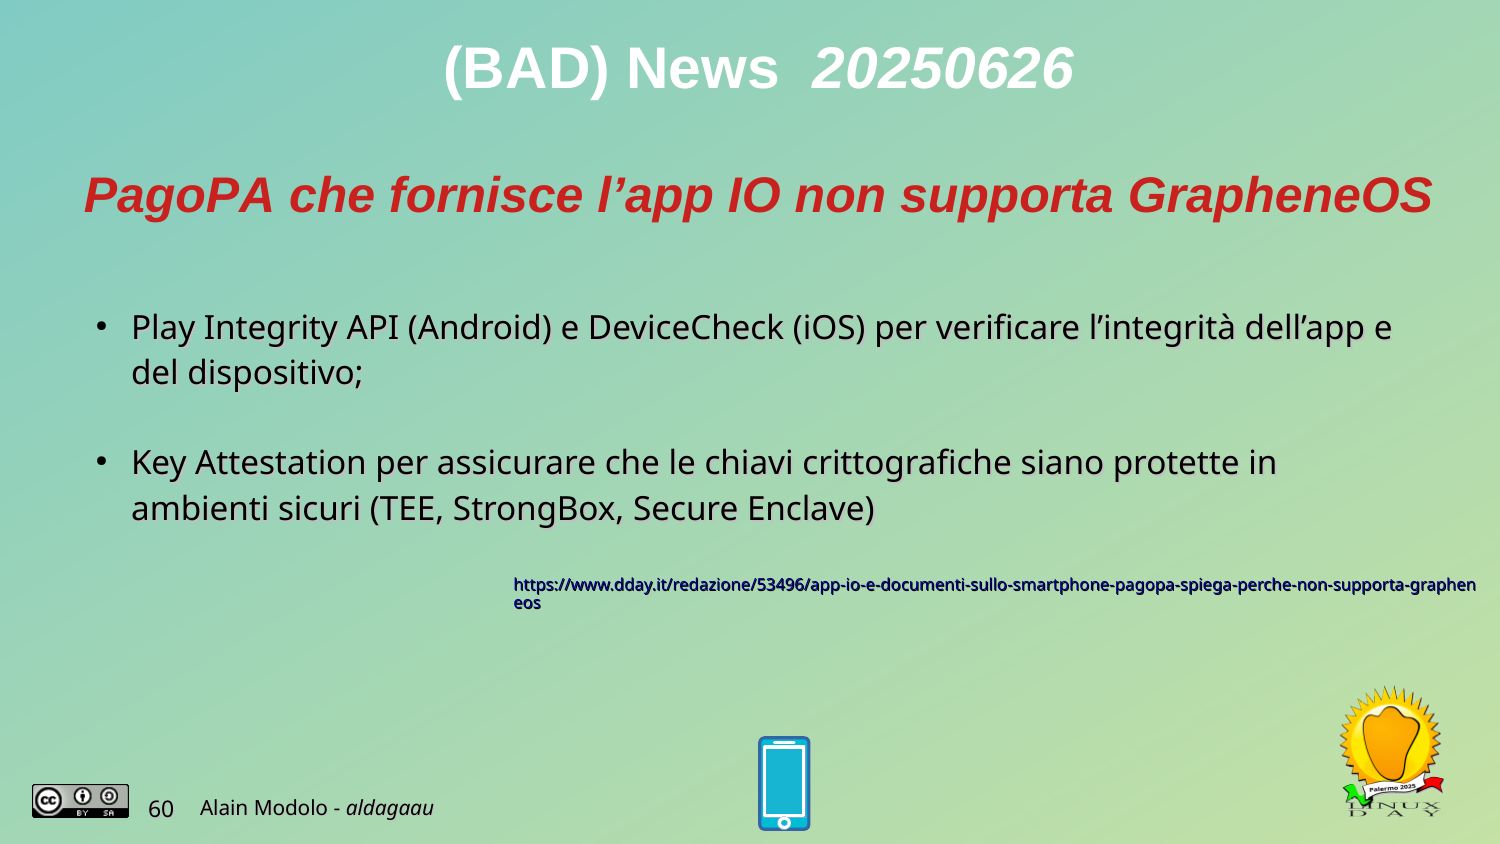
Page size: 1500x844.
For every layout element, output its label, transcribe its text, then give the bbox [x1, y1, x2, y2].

title (BAD) News 20250626 PagoPA che fornisce l’app IO non supporta GrapheneOS [59, 2, 1459, 323]
text_box Play Integrity API (Android) e DeviceCheck (iOS) per verificare l’integrità dell’app e del dispositivo; Key Attestation per assicurare che le chiavi crittografiche siano protette in ambienti sicuri (TEE, StrongBox, Secure Enclave) [80, 251, 1437, 561]
text_box https://www.dday.it/redazione/53496/app-io-e-documenti-sullo-smartphone-pagopa-spiega-perche-non-supporta-grapheneos [498, 565, 1500, 623]
picture [1233, 670, 1500, 844]
picture [32, 784, 129, 818]
text_box [759, 737, 809, 830]
